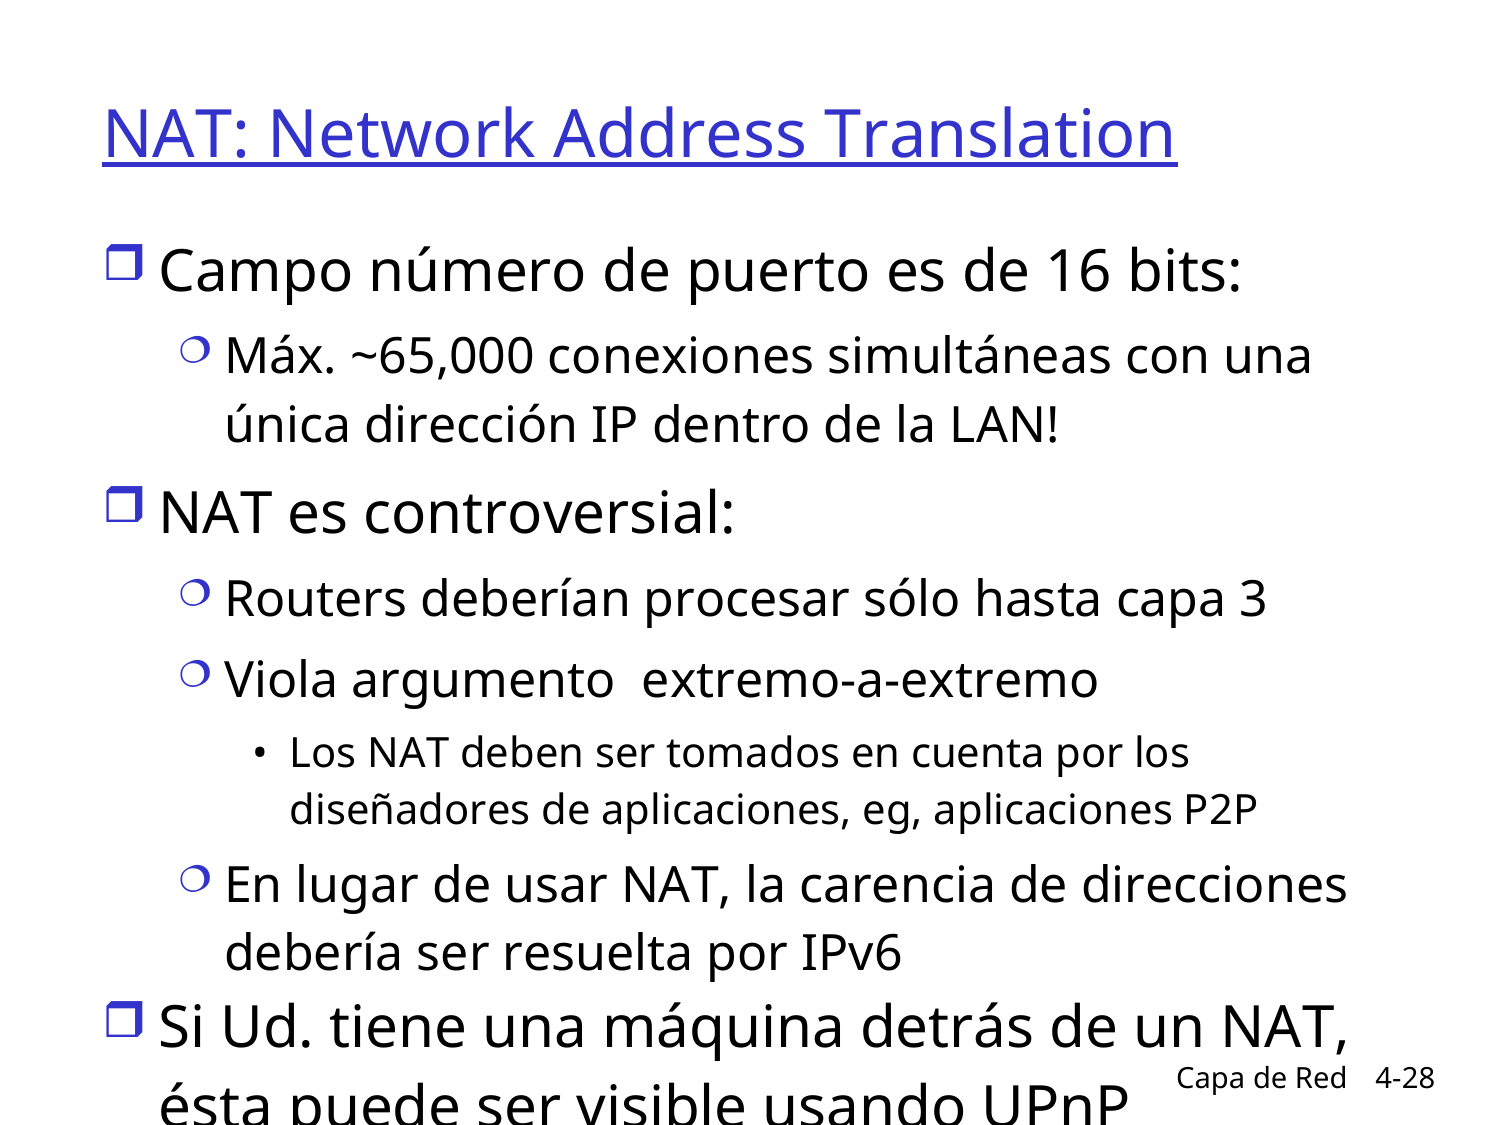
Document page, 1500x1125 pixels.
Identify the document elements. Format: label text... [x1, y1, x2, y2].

title NAT: Network Address Translation [87, 37, 1363, 221]
list Campo número de puerto es de 16 bits: Máx. ~65,000 conexiones simultáneas con una única dirección IP dentro de la LAN! NAT es controversial: Routers deberían procesar sólo hasta capa 3 Viola argumento extremo-a-extremo Los NAT deben ser tomados en cuenta por los diseñadores de aplicaciones, eg, aplicaciones P2P En lugar de usar NAT, la carencia de direcciones debería ser resuelta por IPv6 Si Ud. tiene una máquina detrás de un NAT, ésta puede ser visible usando UPnP (Universal Plug and Play). Importante: hay formas de entrar. [87, 221, 1426, 1055]
